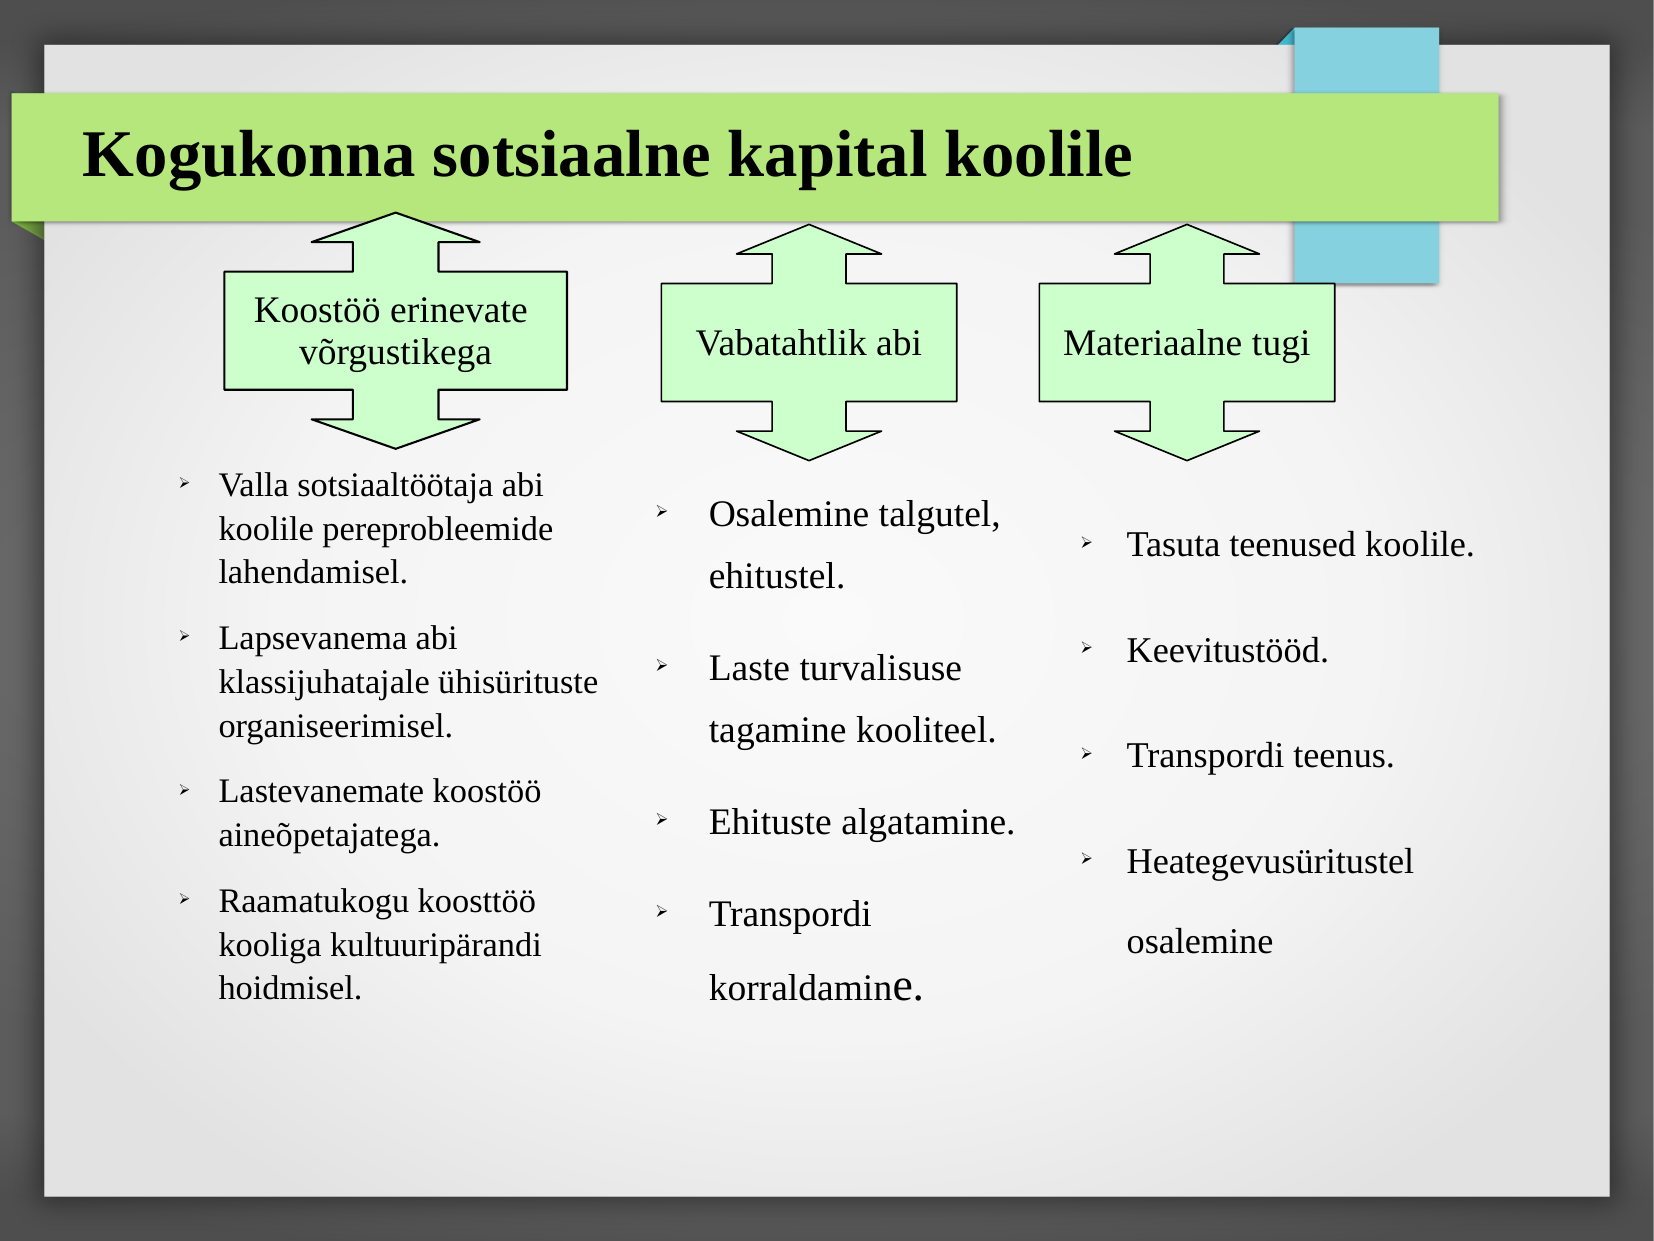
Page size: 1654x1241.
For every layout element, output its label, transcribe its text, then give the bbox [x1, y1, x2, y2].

list Osalemine talgutel, ehitustel. Laste turvalisuse tagamine kooliteel. Ehituste algatamine. Transpordi korraldamine. [638, 472, 1040, 1015]
text_box Koostöö erinevate võrgustikega [224, 212, 567, 390]
list Valla sotsiaaltöötaja abi koolile pereprobleemide lahendamisel. Lapsevanema abi klassijuhatajale ühisürituste organiseerimisel. Lastevanemate koostöö aineõpetajatega. Raamatukogu koosttöö kooliga kultuuripärandi hoidmisel. [165, 460, 638, 1015]
text_box Vabatahtlik abi [661, 224, 957, 461]
list Tasuta teenused koolile. Keevitustööd. Transpordi teenus. Heategevusüritustel osalemine [1065, 484, 1477, 1026]
text_box Materiaalne tugi [1039, 224, 1335, 461]
picture [0, 0, 1654, 1241]
title Kogukonna sotsiaalne kapital koolile [82, 94, 1264, 213]
list [82, 295, 562, 639]
